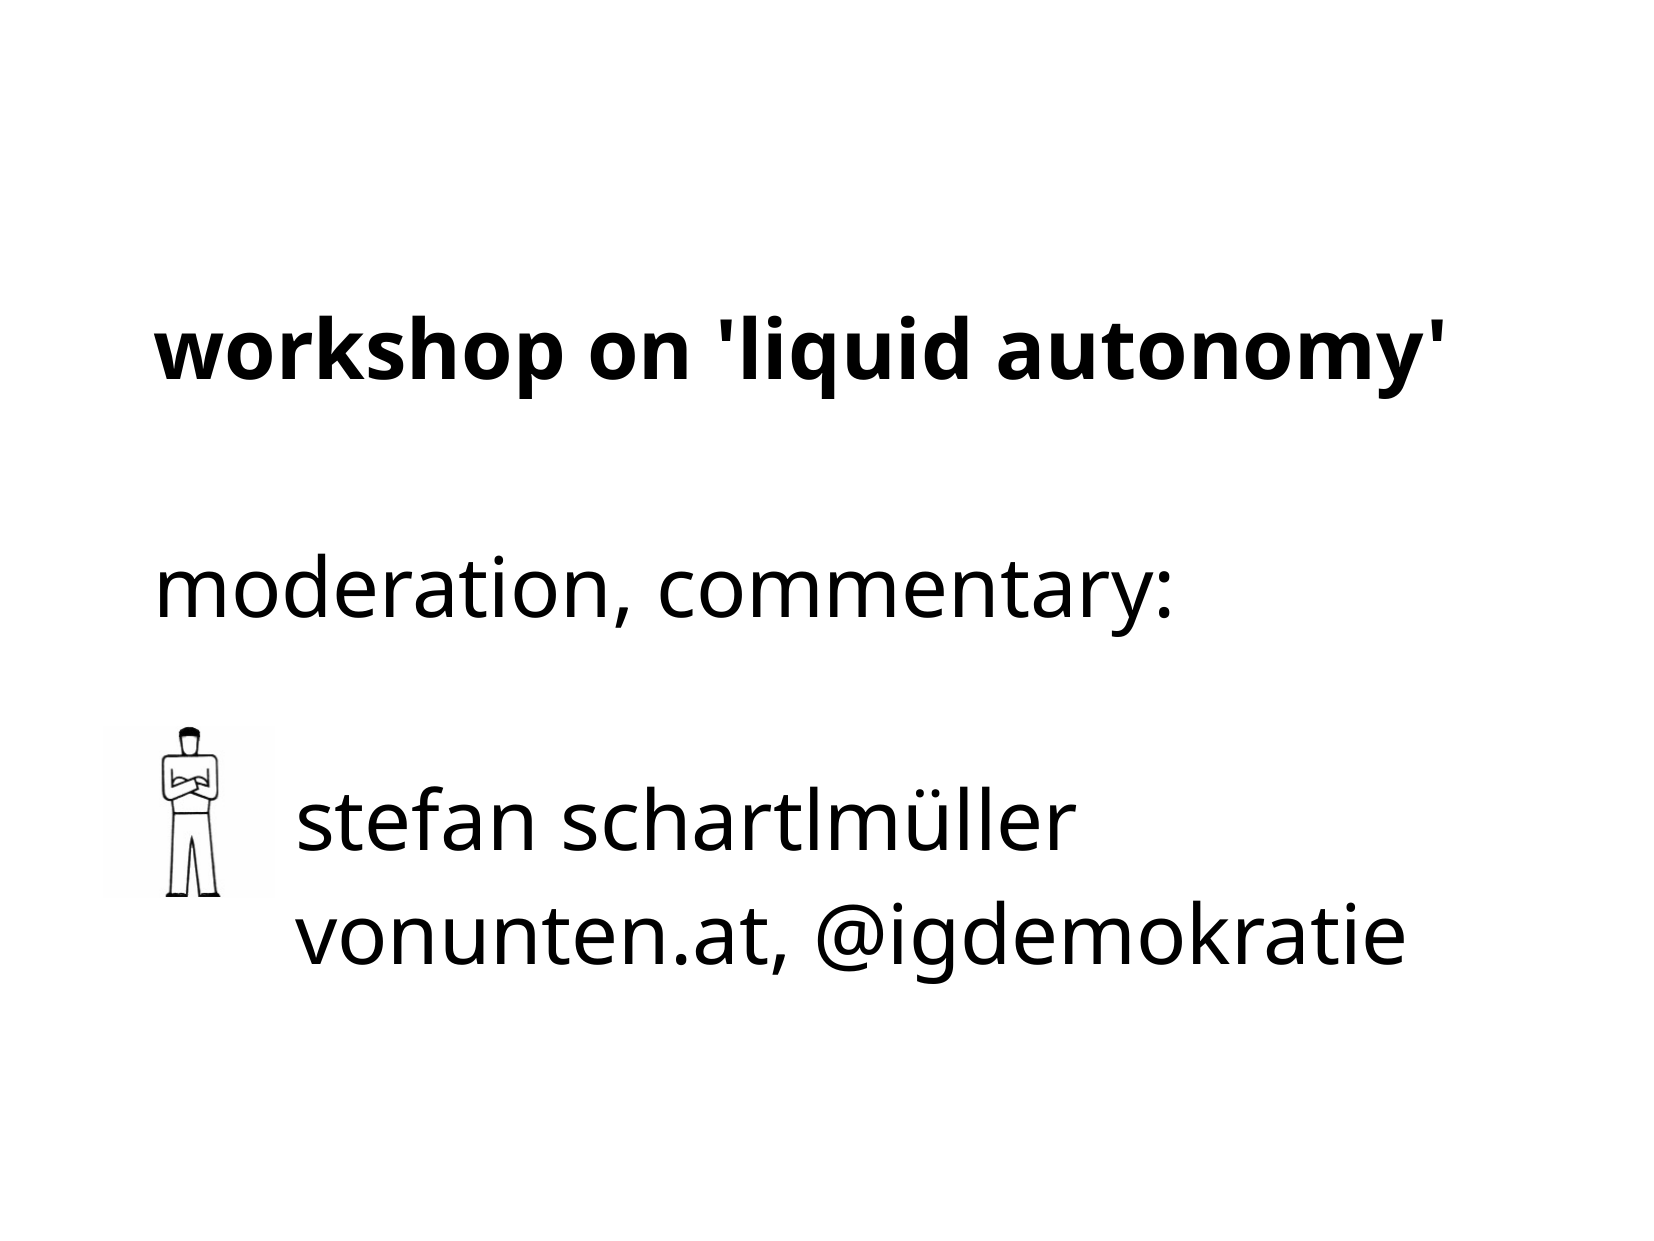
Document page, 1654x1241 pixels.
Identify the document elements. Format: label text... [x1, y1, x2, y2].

list workshop on 'liquid autonomy' moderation, commentary: stefan schartlmüller vonunten.at, @igdemokratie [82, 290, 1571, 1010]
picture [103, 726, 275, 898]
